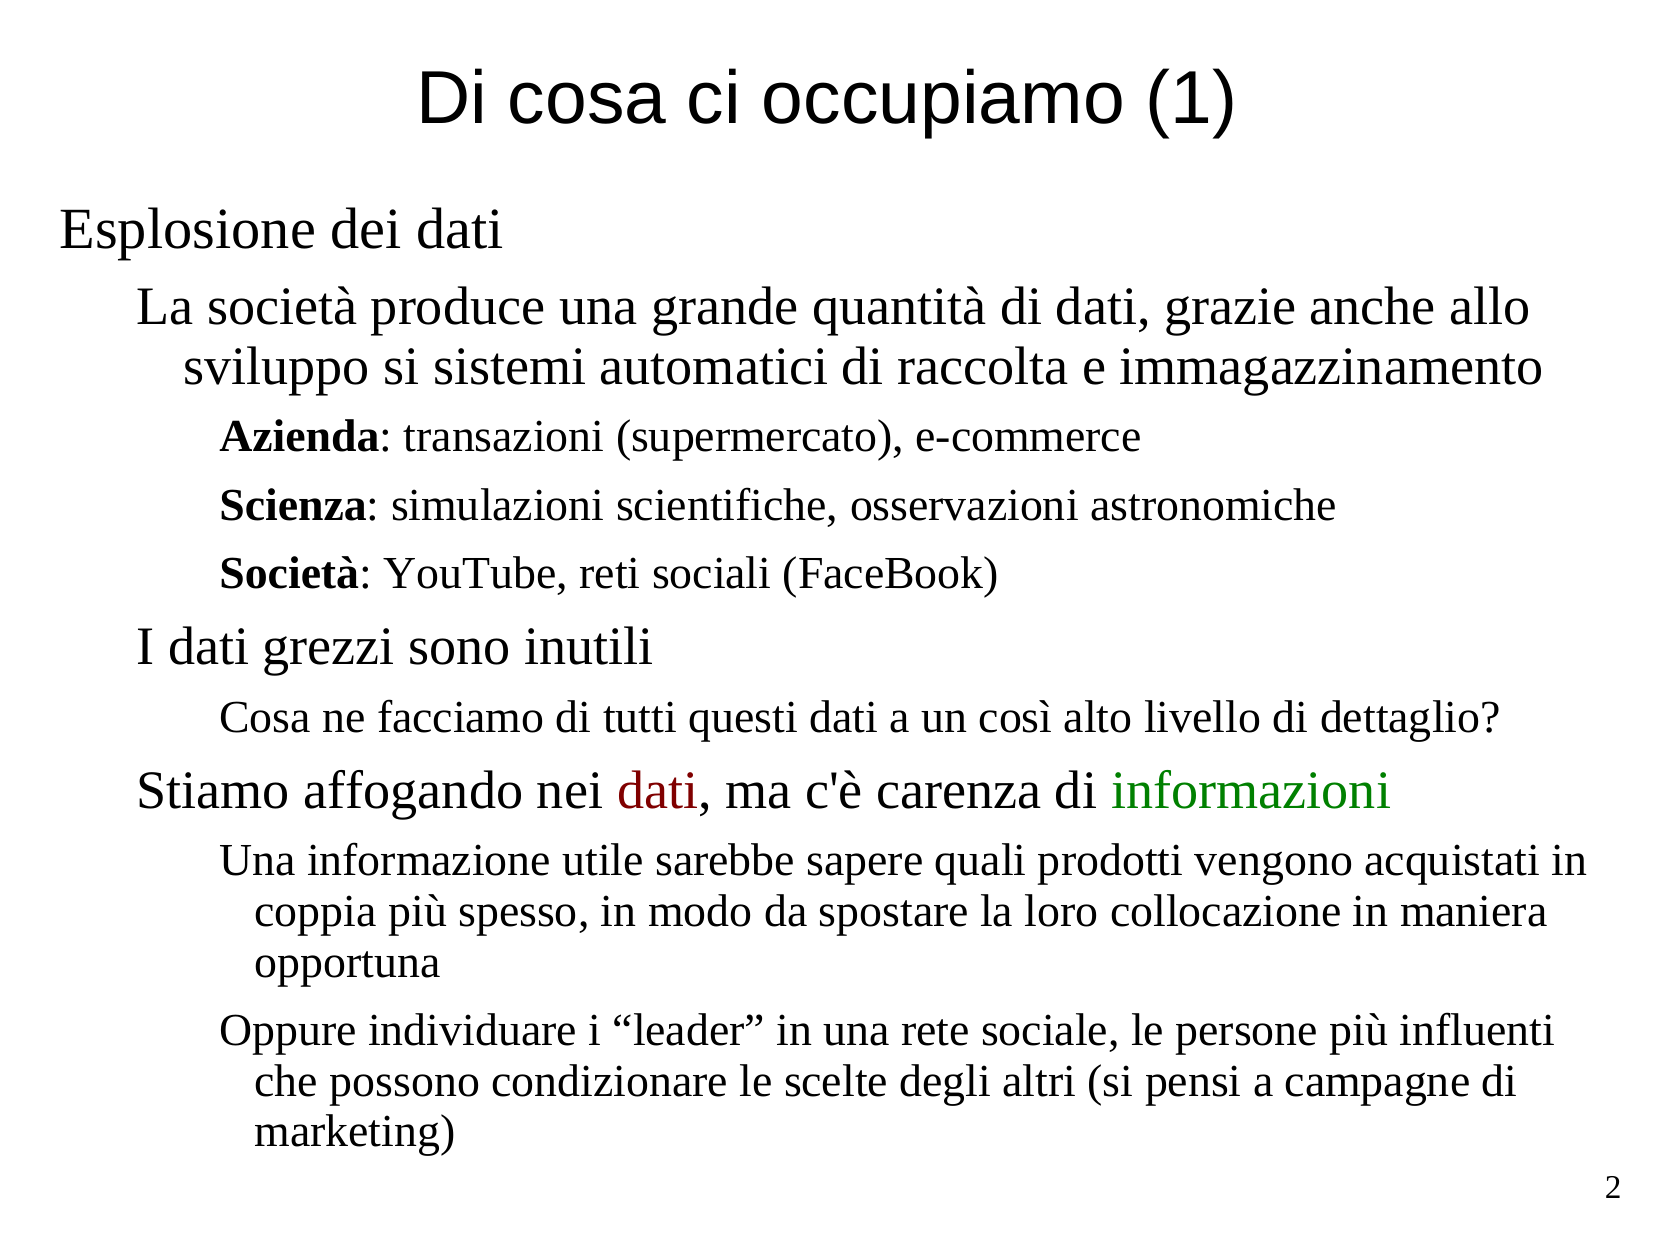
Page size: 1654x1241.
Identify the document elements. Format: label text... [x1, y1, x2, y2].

title Di cosa ci occupiamo (1) [37, 30, 1617, 166]
list Esplosione dei dati La società produce una grande quantità di dati, grazie anche allo sviluppo si sistemi automatici di raccolta e immagazzinamento Azienda: transazioni (supermercato), e-commerce Scienza: simulazioni scientifiche, osservazioni astronomiche Società: YouTube, reti sociali (FaceBook) I dati grezzi sono inutili Cosa ne facciamo di tutti questi dati a un così alto livello di dettaglio? Stiamo affogando nei dati, ma c'è carenza di informazioni Una informazione utile sarebbe sapere quali prodotti vengono acquistati in coppia più spesso, in modo da spostare la loro collocazione in maniera opportuna Oppure individuare i “leader” in una rete sociale, le persone più influenti che possono condizionare le scelte degli altri (si pensi a campagne di marketing) [42, 196, 1612, 1187]
